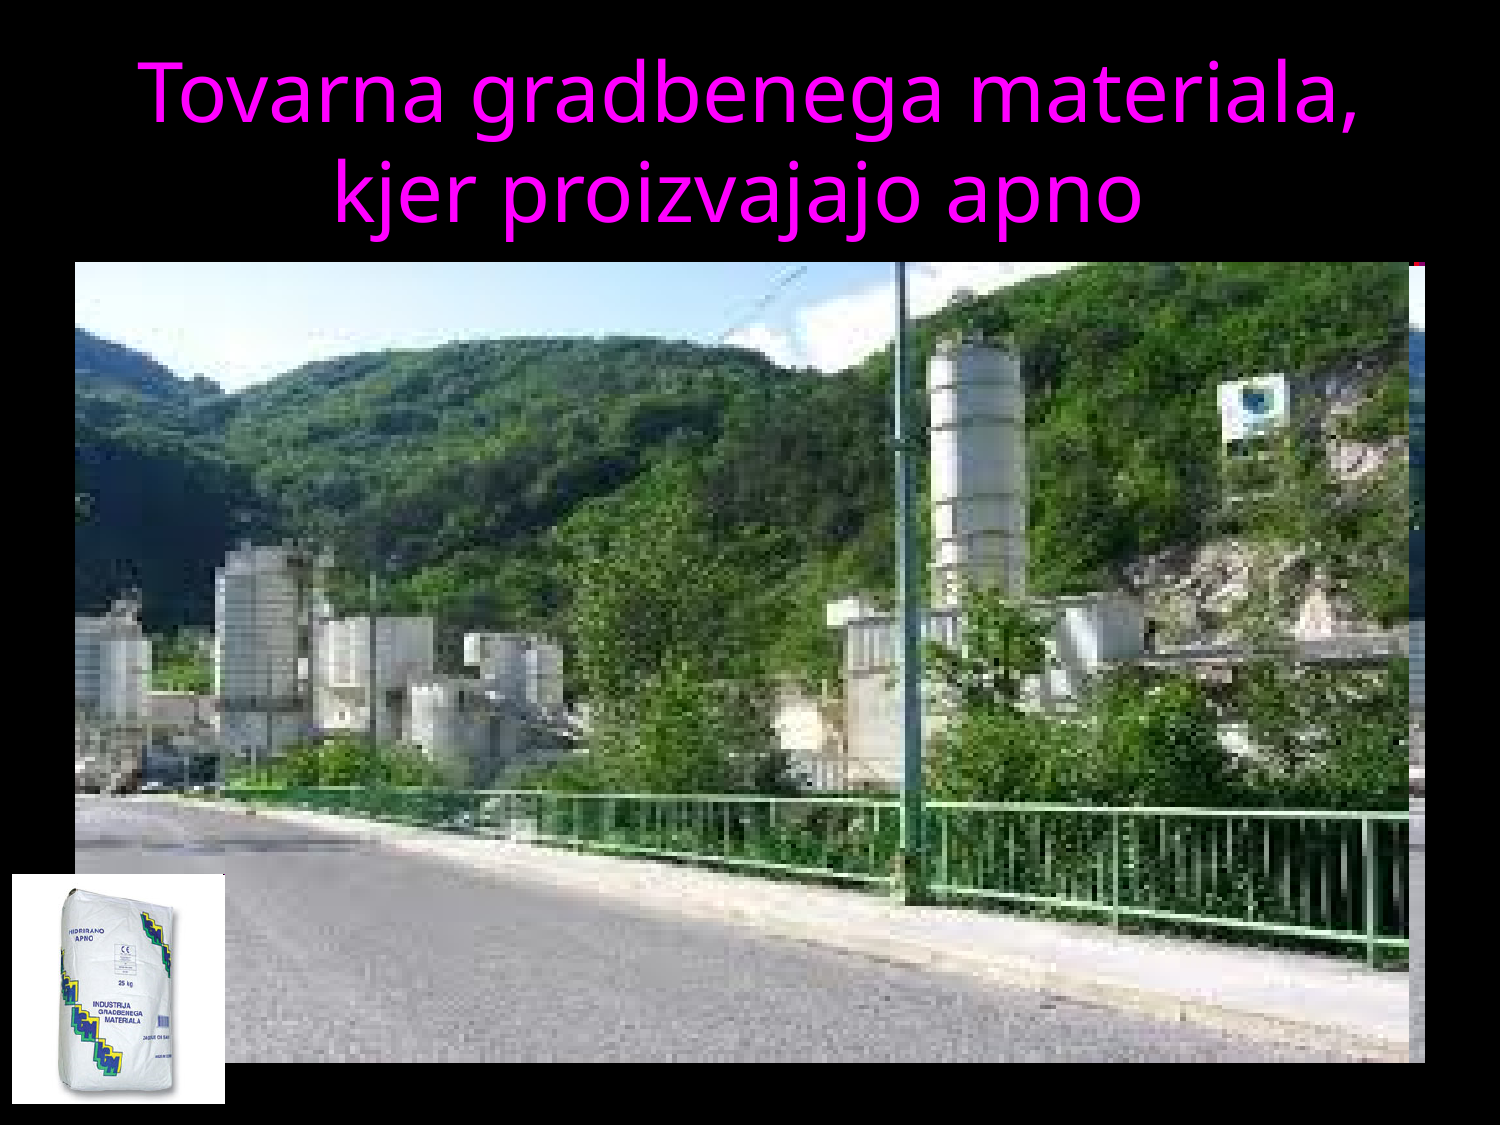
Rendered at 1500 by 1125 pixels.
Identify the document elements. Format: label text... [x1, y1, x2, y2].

picture [12, 262, 1425, 1104]
title Tovarna gradbenega materiala, kjer proizvajajo apno [75, 45, 1425, 233]
